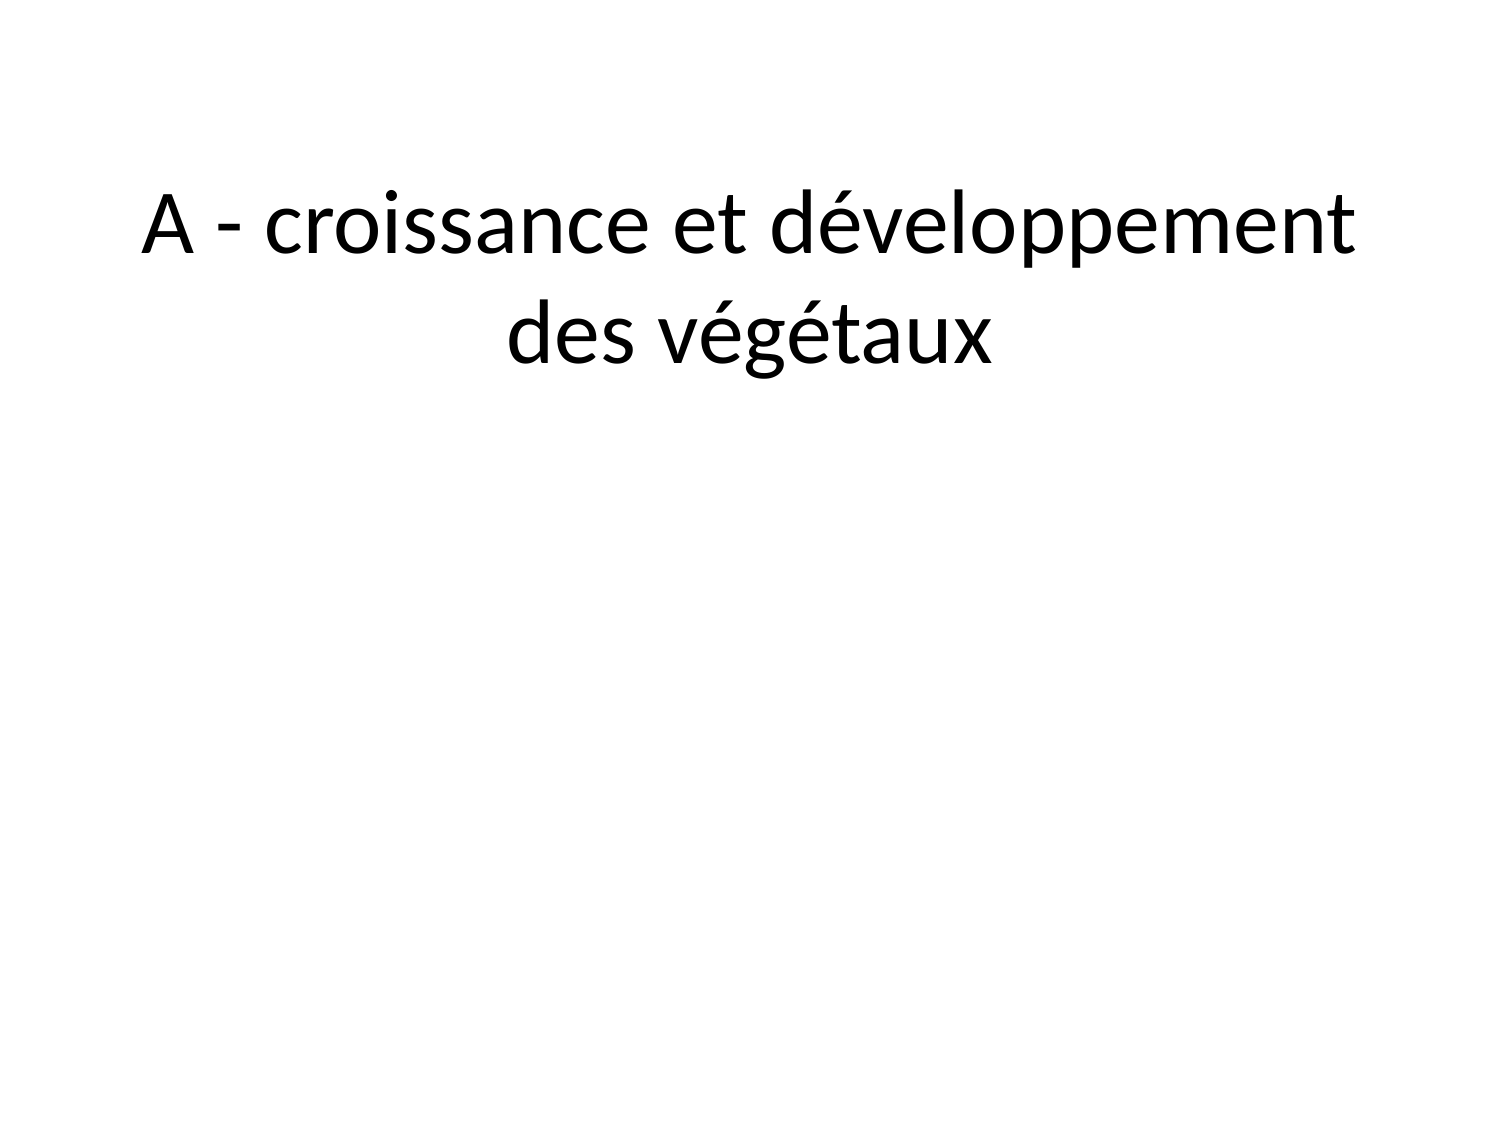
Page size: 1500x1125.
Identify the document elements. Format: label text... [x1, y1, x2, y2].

title A - croissance et développement des végétaux [75, 45, 1425, 233]
